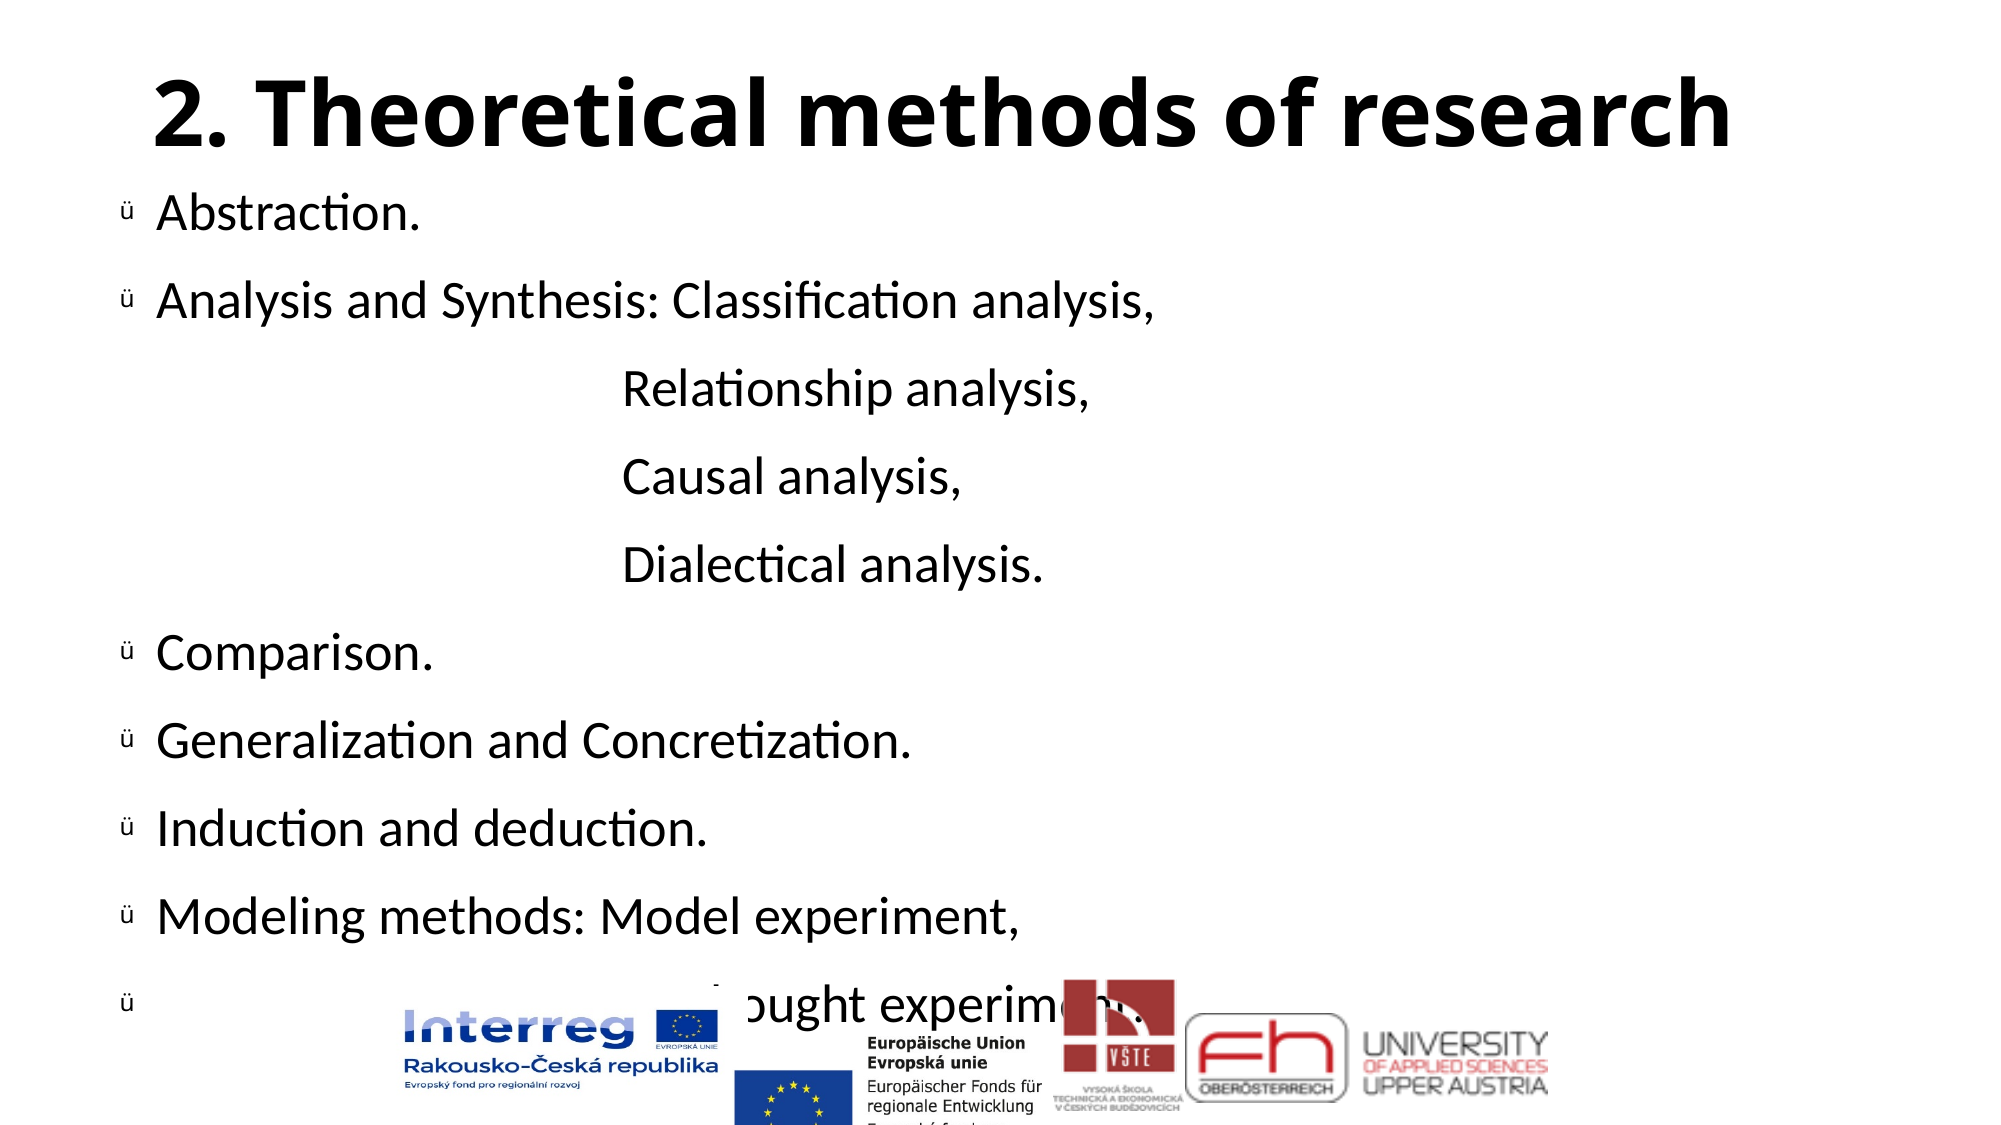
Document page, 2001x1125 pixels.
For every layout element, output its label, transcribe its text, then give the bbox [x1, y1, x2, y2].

picture [1185, 1013, 1548, 1103]
list Abstraction. Analysis and Synthesis: Classification analysis, Relationship analysis, Causal analysis, Dialectical analysis. Comparison. Generalization and Concretization. Induction and deduction. Modeling methods: Model experiment, Thought experiment. Methods of formalization. 3. Historical-comparative methods [104, 176, 1916, 993]
title 2. Theoretical methods of research [137, 59, 1863, 176]
picture [374, 986, 1042, 1125]
picture [1053, 979, 1184, 1111]
